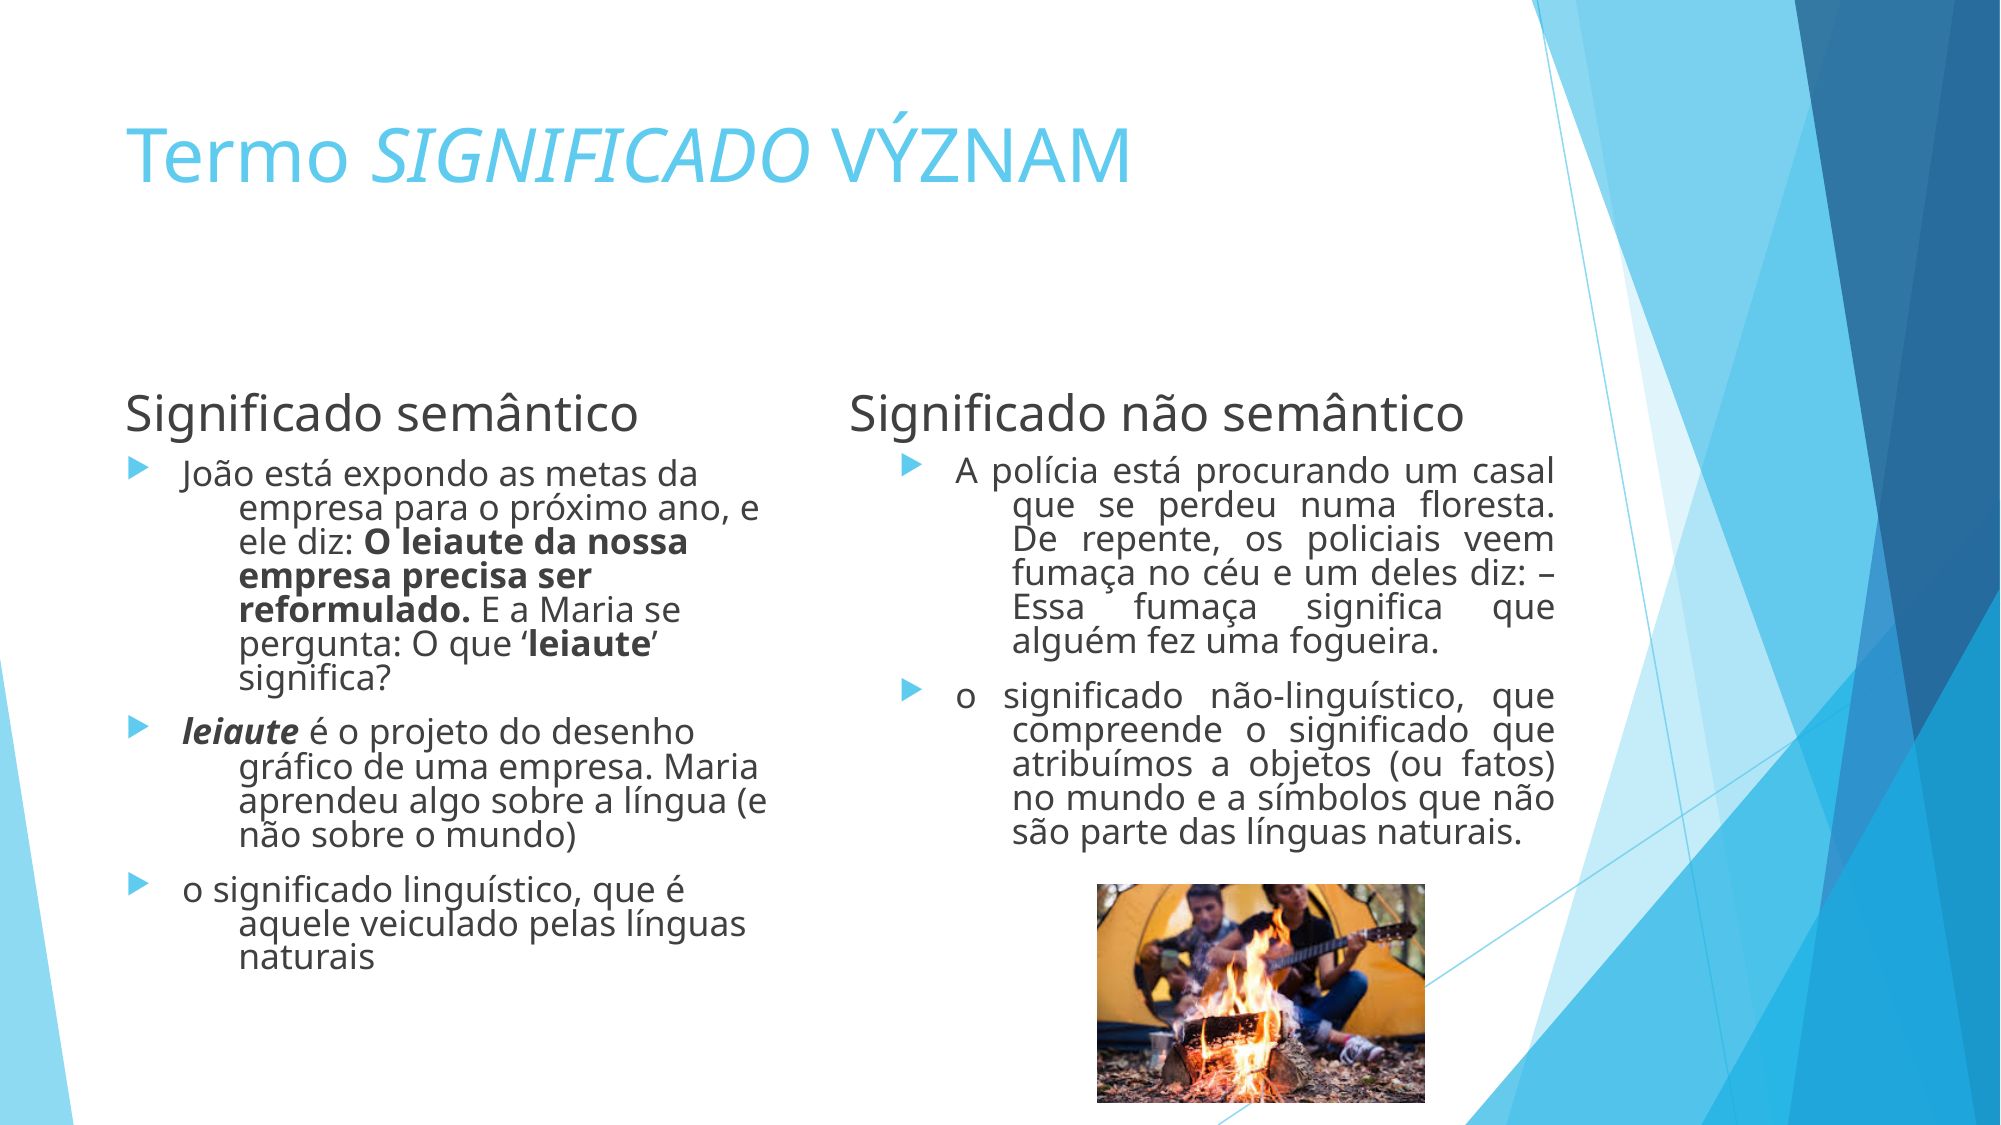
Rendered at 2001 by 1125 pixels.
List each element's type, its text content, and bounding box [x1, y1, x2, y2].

list João está expondo as metas da empresa para o próximo ano, e ele diz: O leiaute da nossa empresa precisa ser reformulado. E a Maria se pergunta: O que ‘leiaute’ significa? leiaute é o projeto do desenho gráfico de uma empresa. Maria aprendeu algo sobre a língua (e não sobre o mundo) o significado linguístico, que é aquele veiculado pelas línguas naturais [110, 451, 798, 994]
list Significado não semântico [834, 354, 1522, 450]
list A polícia está procurando um casal que se perdeu numa floresta. De repente, os policiais veem fumaça no céu e um deles diz: – Essa fumaça significa que alguém fez uma fogueira. o significado não-linguístico, que compreende o significado que atribuímos a objetos (ou fatos) no mundo e a símbolos que não são parte das línguas naturais. [884, 448, 1571, 992]
picture [1097, 884, 1425, 1103]
title Termo SIGNIFICADO VÝZNAM [111, 99, 1522, 317]
list Significado semântico [110, 354, 798, 450]
